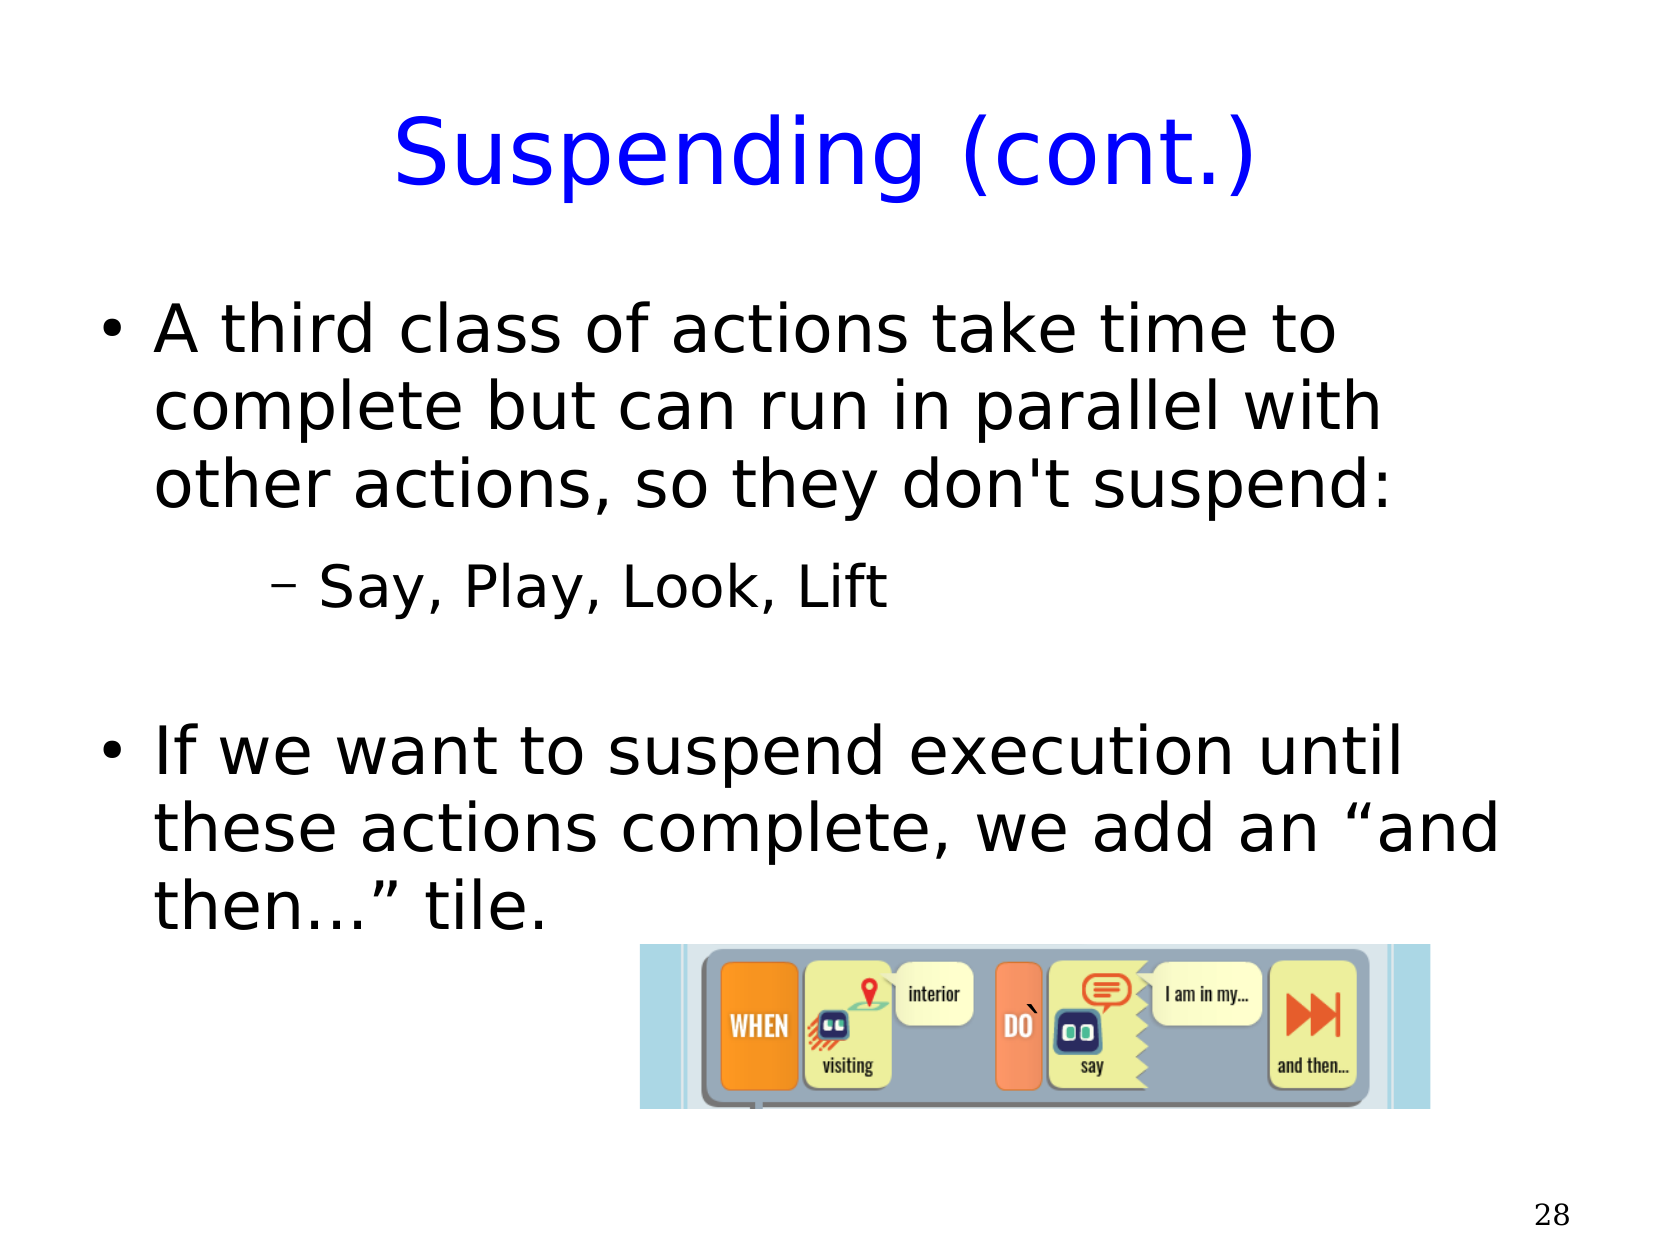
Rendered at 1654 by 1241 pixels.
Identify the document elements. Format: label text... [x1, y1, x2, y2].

list A third class of actions take time to complete but can run in parallel with other actions, so they don't suspend: Say, Play, Look, Lift If we want to suspend execution until these actions complete, we add an “and then...” tile. [82, 290, 1571, 1109]
title Suspending (cont.) [82, 49, 1571, 257]
picture [639, 944, 1431, 1109]
